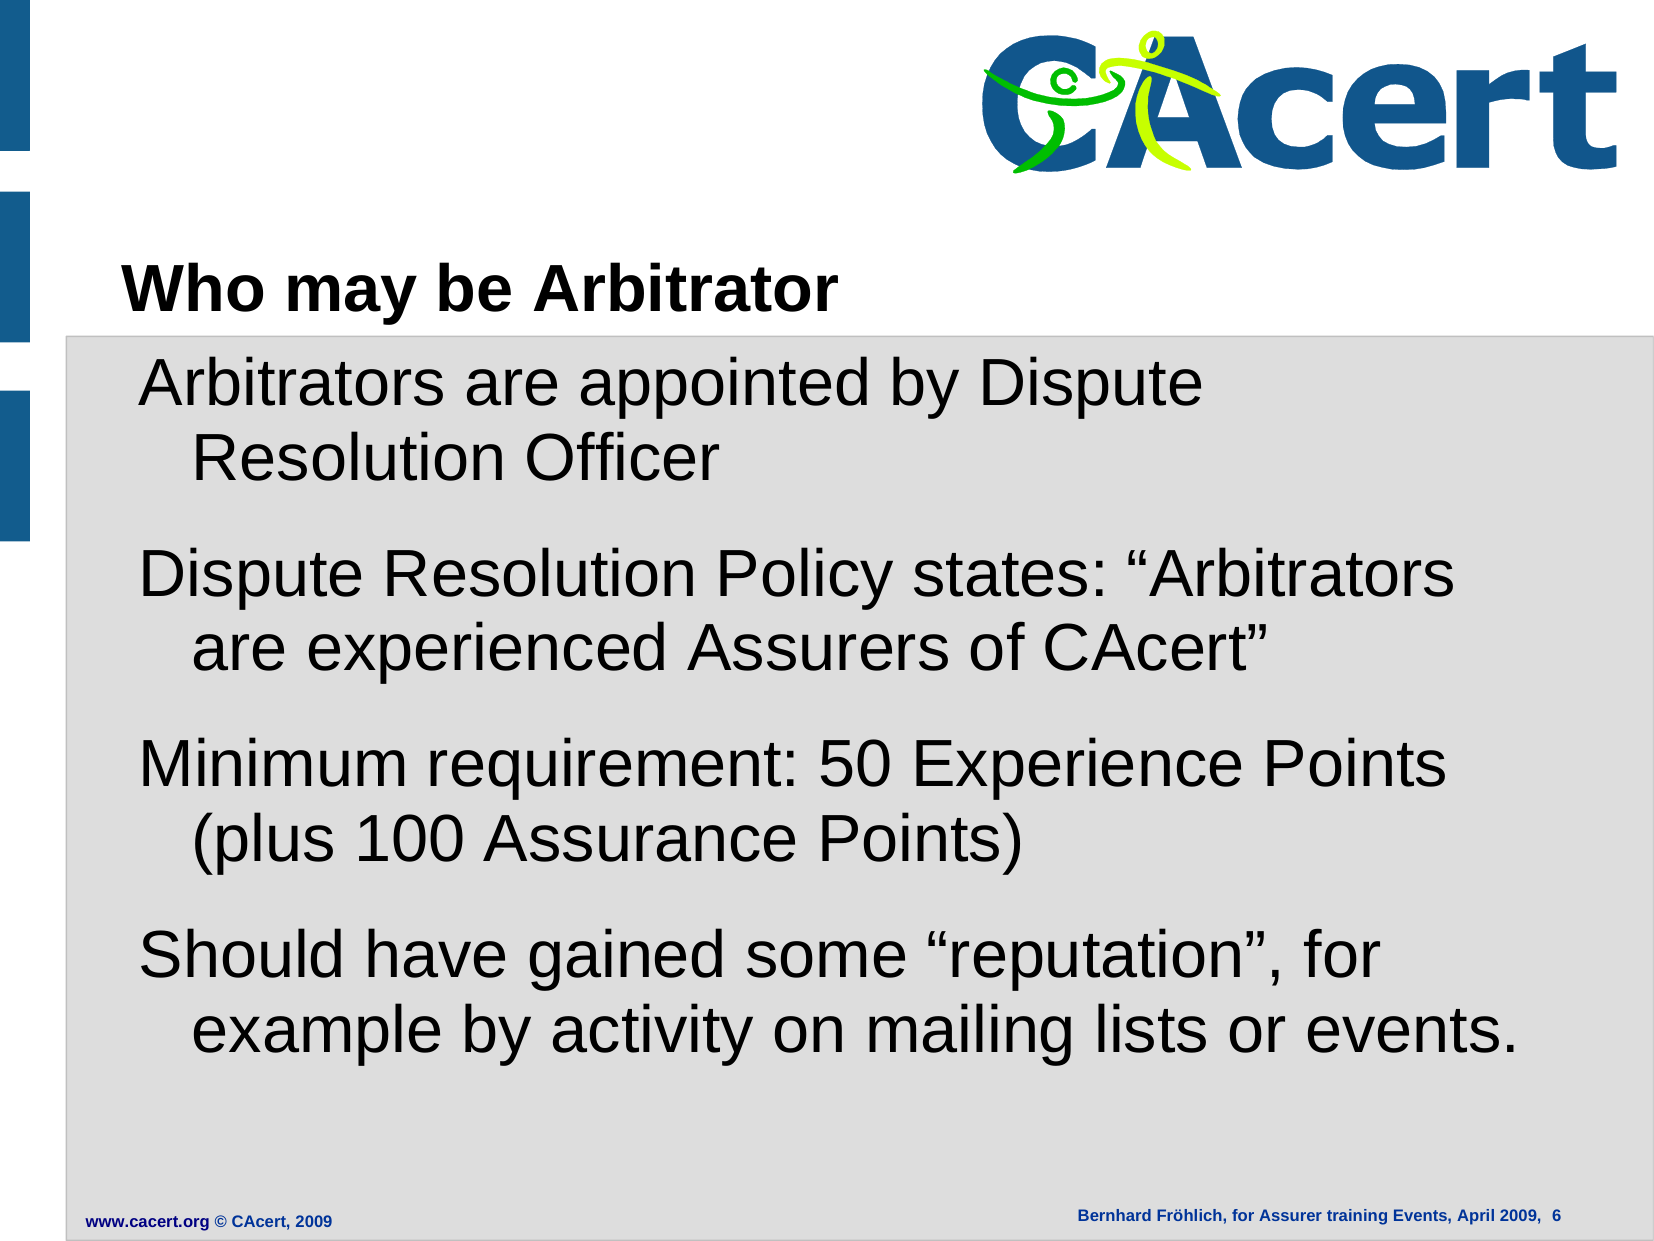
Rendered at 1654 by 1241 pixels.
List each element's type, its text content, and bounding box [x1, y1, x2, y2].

title Who may be Arbitrator [121, 167, 1533, 326]
list Arbitrators are appointed by Dispute Resolution Officer Dispute Resolution Policy states: “Arbitrators are experienced Assurers of CAcert” Minimum requirement: 50 Experience Points (plus 100 Assurance Points) Should have gained some “reputation”, for example by activity on mailing lists or events. [121, 344, 1533, 1182]
